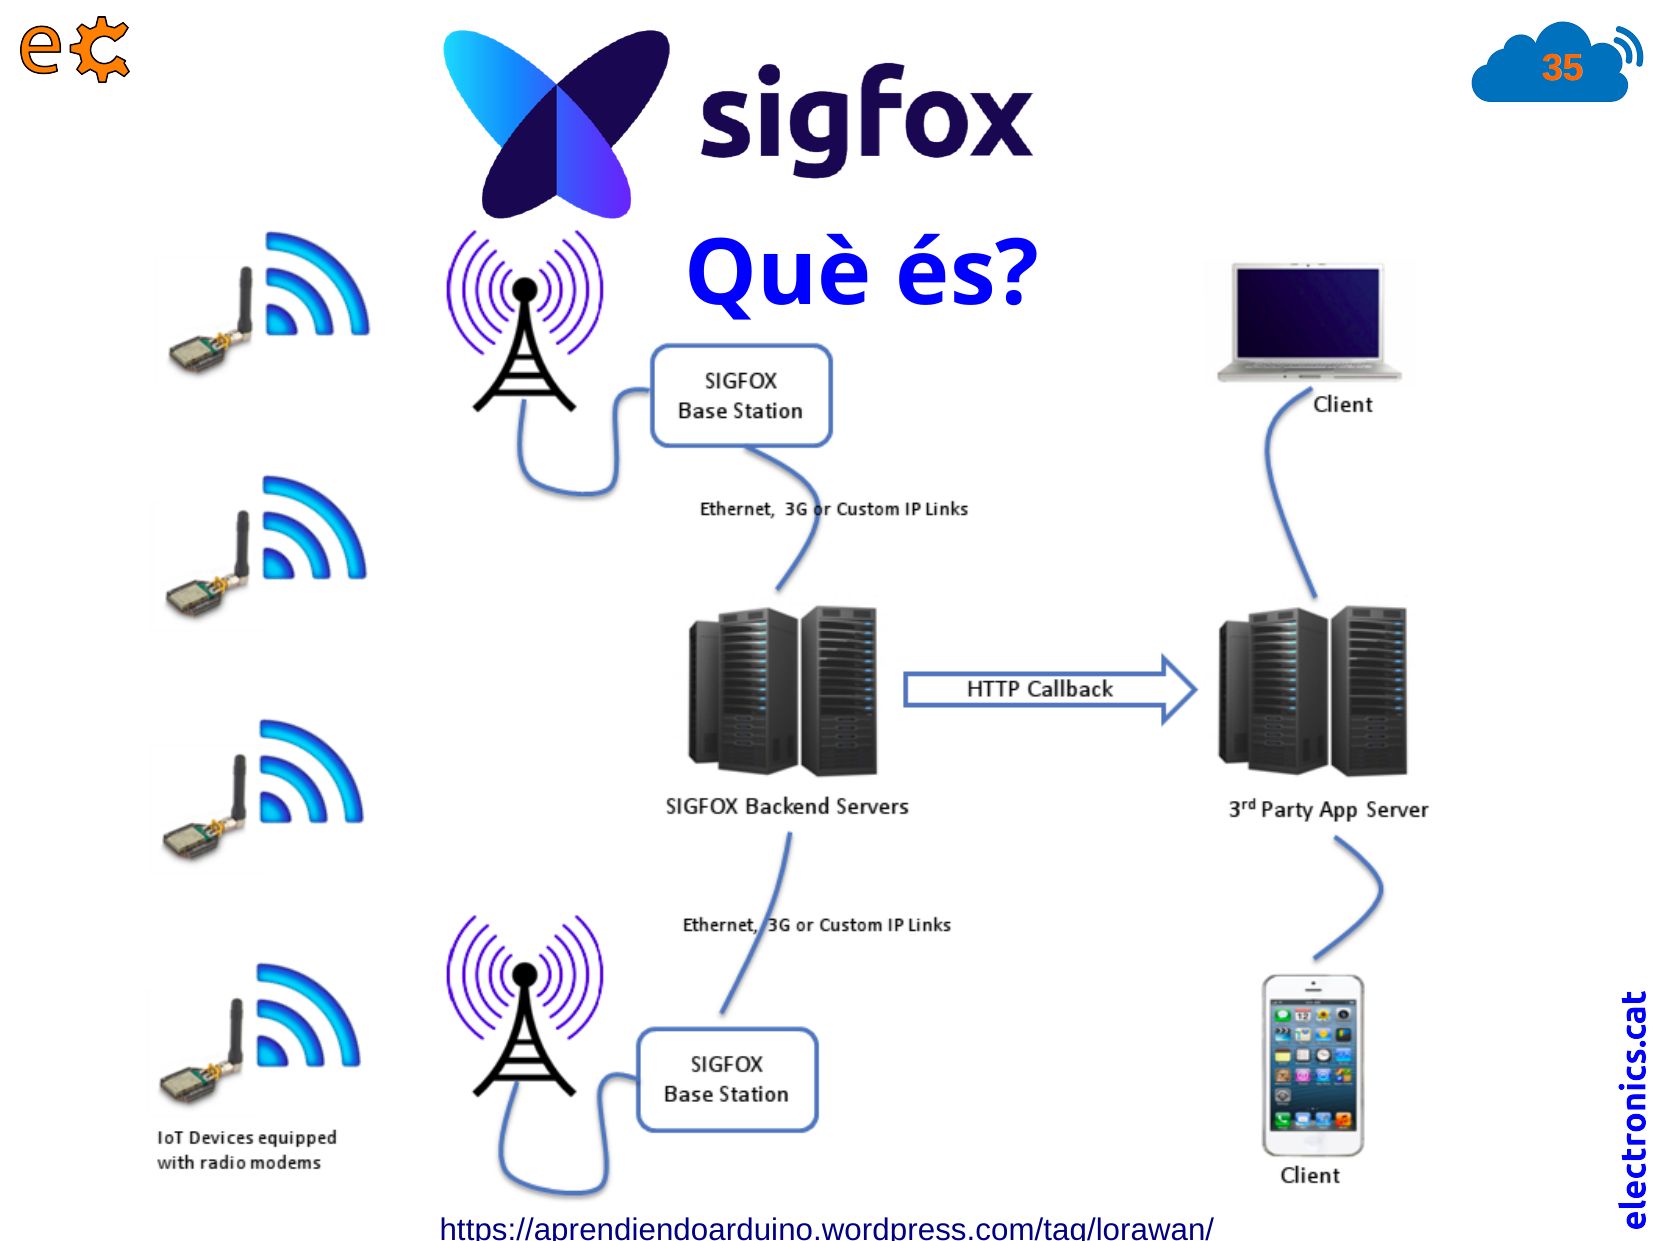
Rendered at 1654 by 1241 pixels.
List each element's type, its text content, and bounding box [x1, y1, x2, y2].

title Què és? [47, 165, 1654, 373]
picture [20, 16, 130, 83]
picture [89, 373, 1590, 1241]
text_box <número> [1526, 38, 1654, 109]
picture [89, 0, 1590, 284]
picture [1464, 16, 1650, 106]
text_box https://aprendiendoarduino.wordpress.com/tag/lorawan/ [424, 1204, 1654, 1241]
picture [1618, 991, 1646, 1204]
